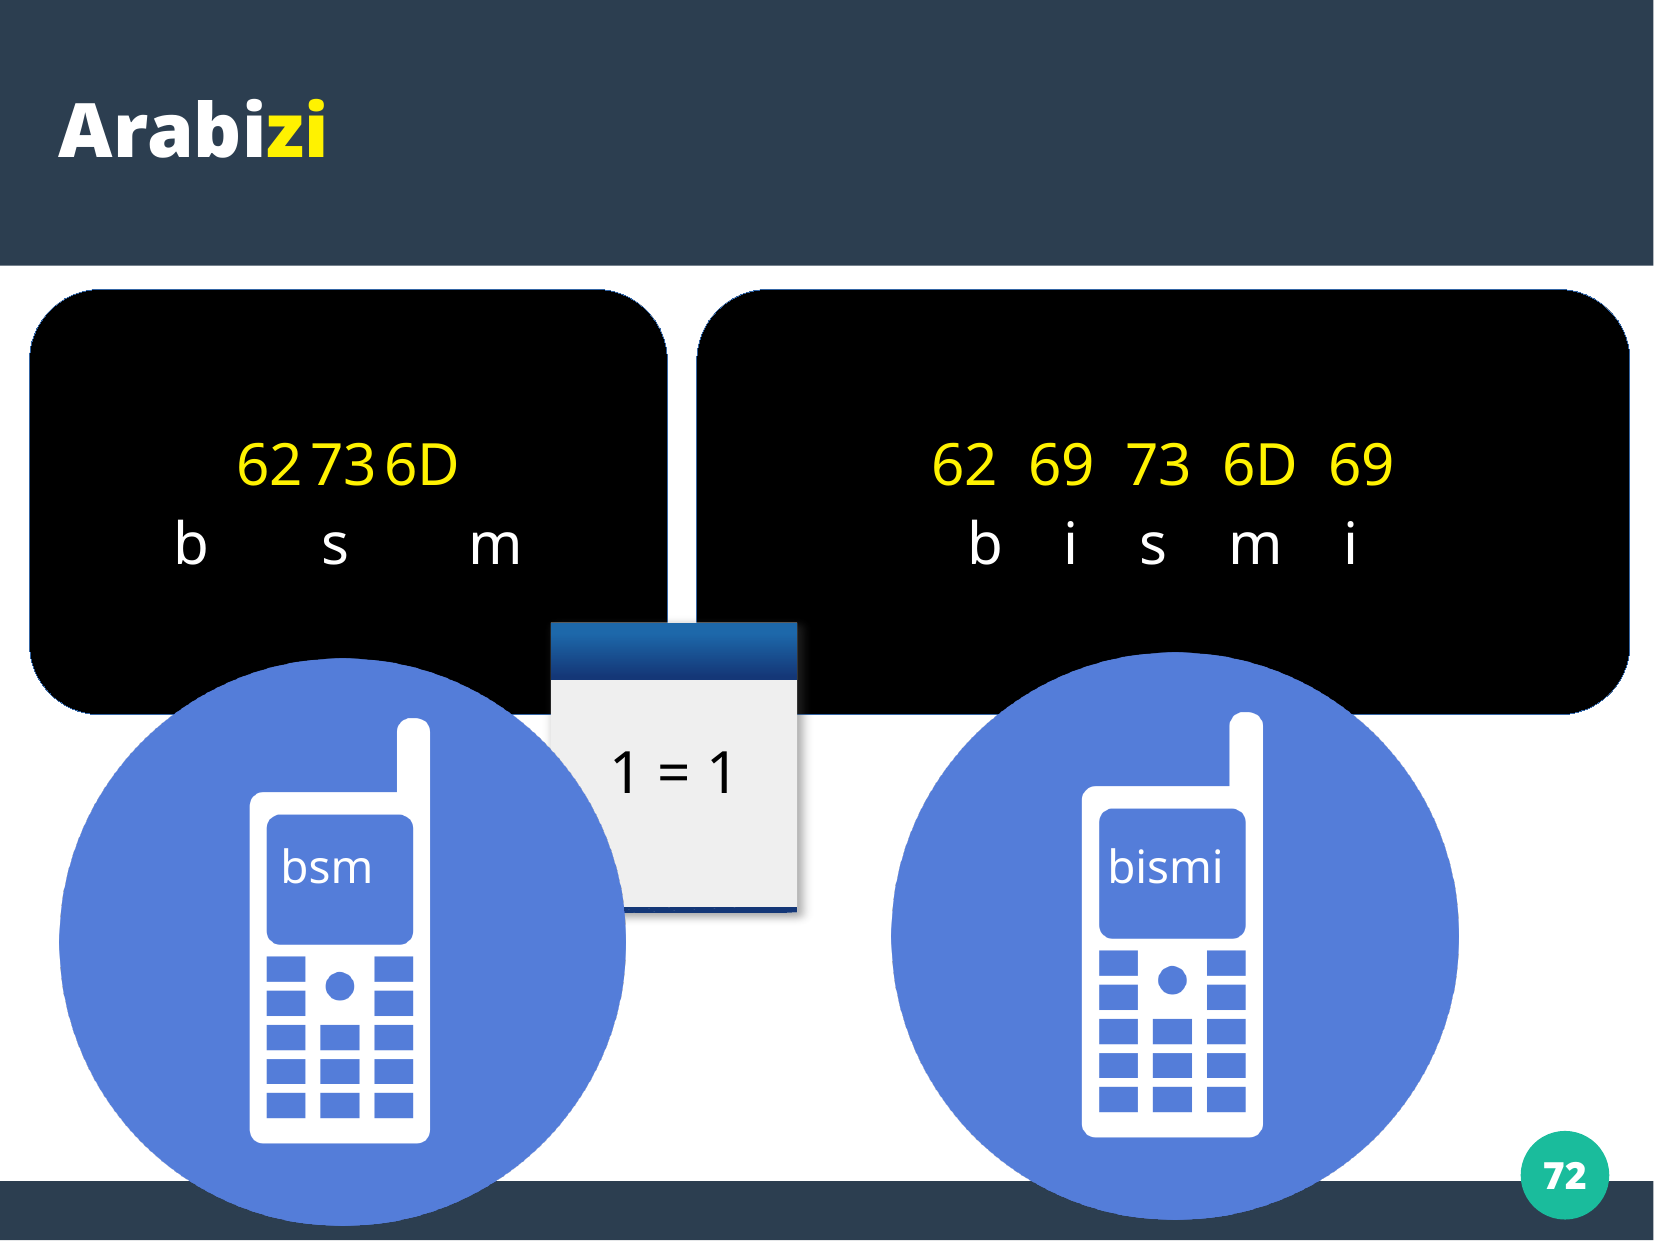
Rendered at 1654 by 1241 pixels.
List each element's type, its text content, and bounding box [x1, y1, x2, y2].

text_box bismi [1092, 826, 1247, 929]
picture [59, 608, 821, 1226]
picture [891, 652, 1459, 1220]
text_box bsm [265, 826, 420, 929]
title Arabizi [59, 49, 1595, 207]
text_box 62 73 6D b s m [29, 289, 668, 702]
text_box 62 69 73 6D 69 b i s m i [696, 289, 1630, 715]
